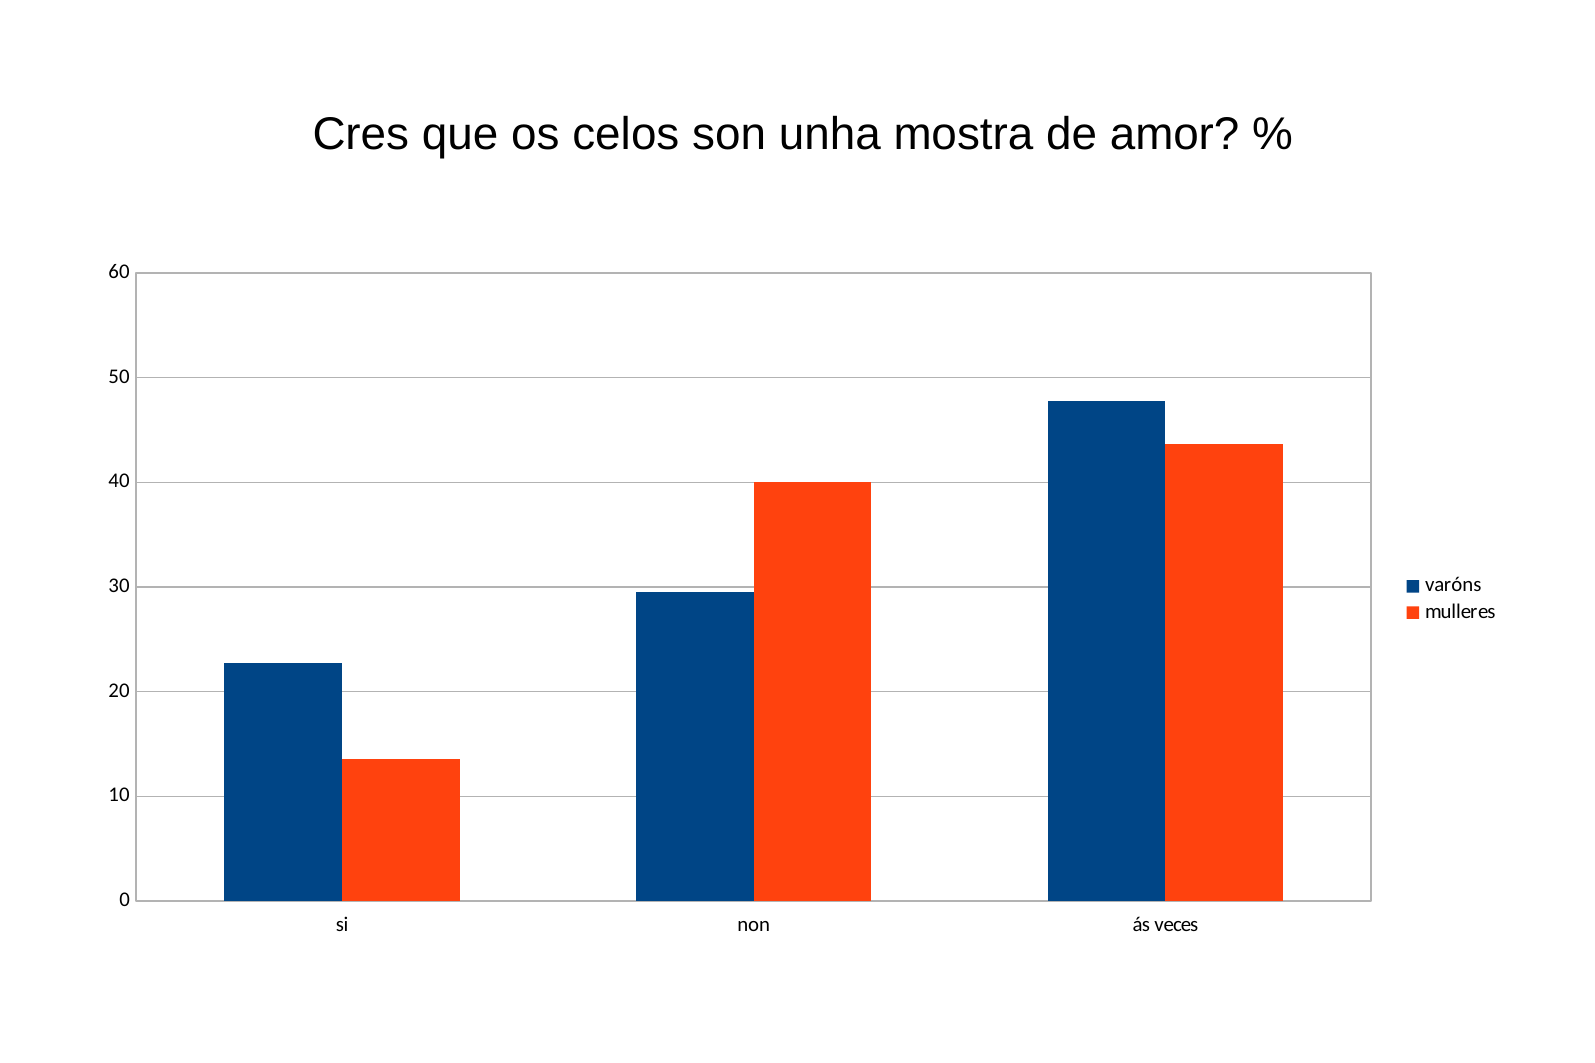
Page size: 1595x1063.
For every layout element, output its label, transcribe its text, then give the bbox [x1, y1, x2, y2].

chart [79, 248, 1515, 951]
title Cres que os celos son unha mostra de amor? % [79, 42, 1515, 220]
